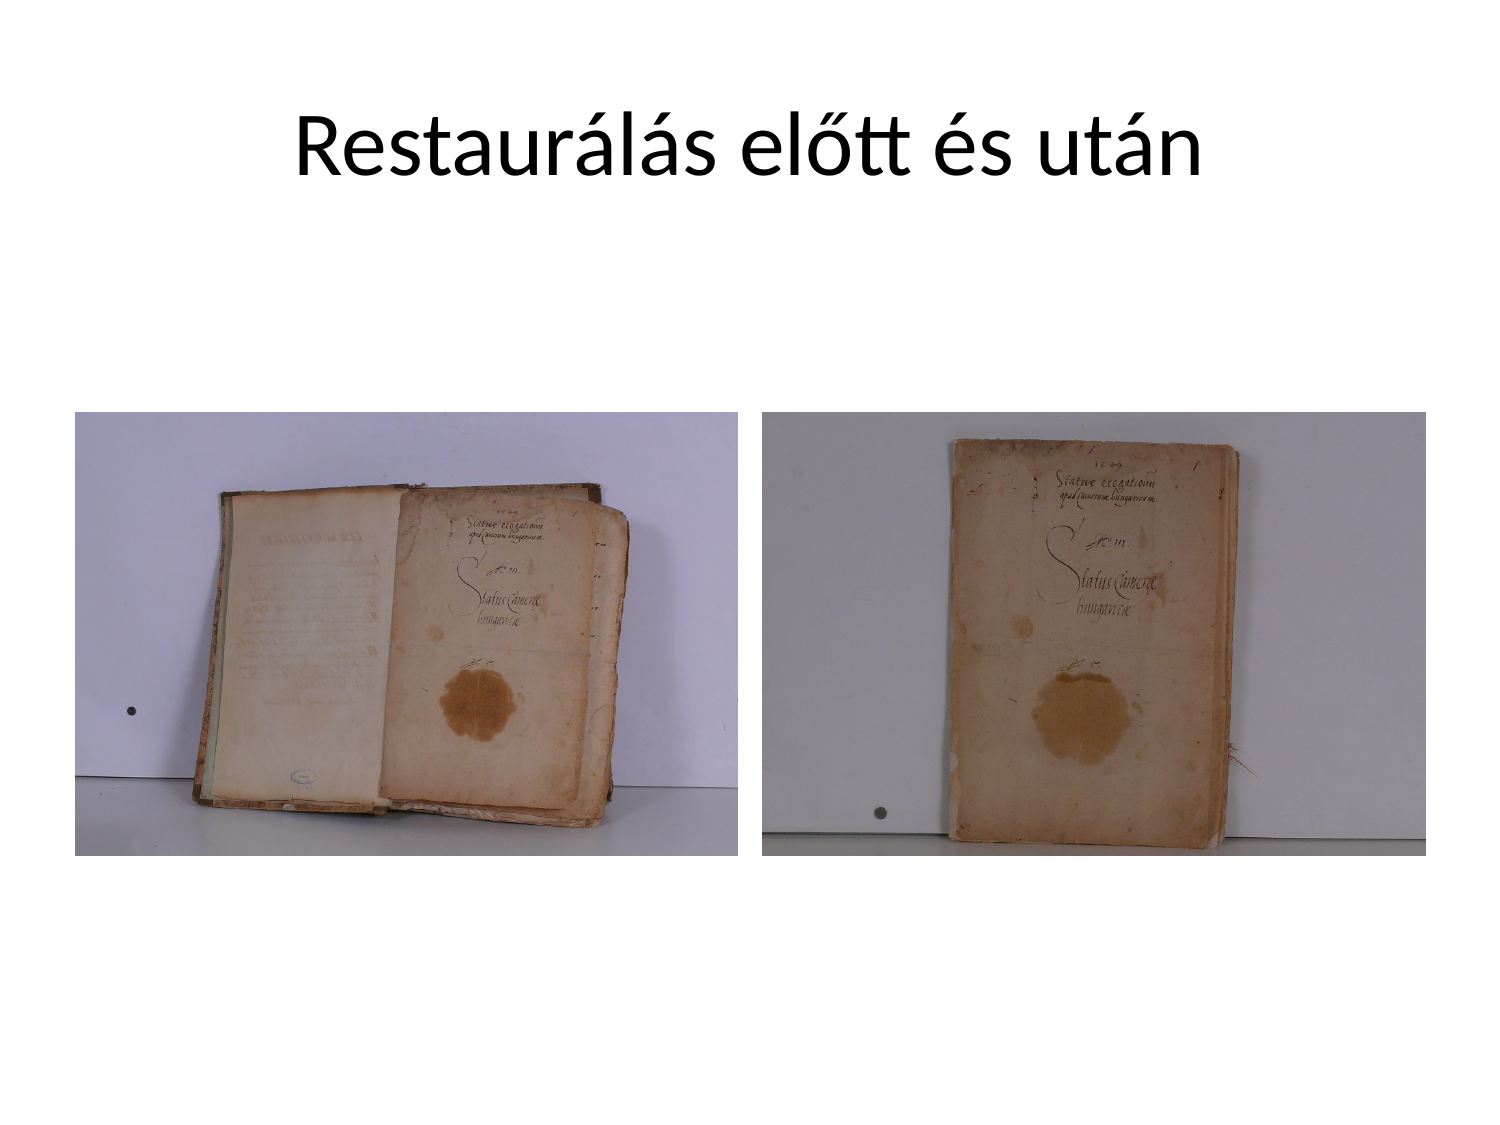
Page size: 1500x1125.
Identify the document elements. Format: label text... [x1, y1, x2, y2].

title Restaurálás előtt és után [75, 45, 1426, 233]
picture [75, 412, 738, 856]
picture [762, 412, 1426, 856]
